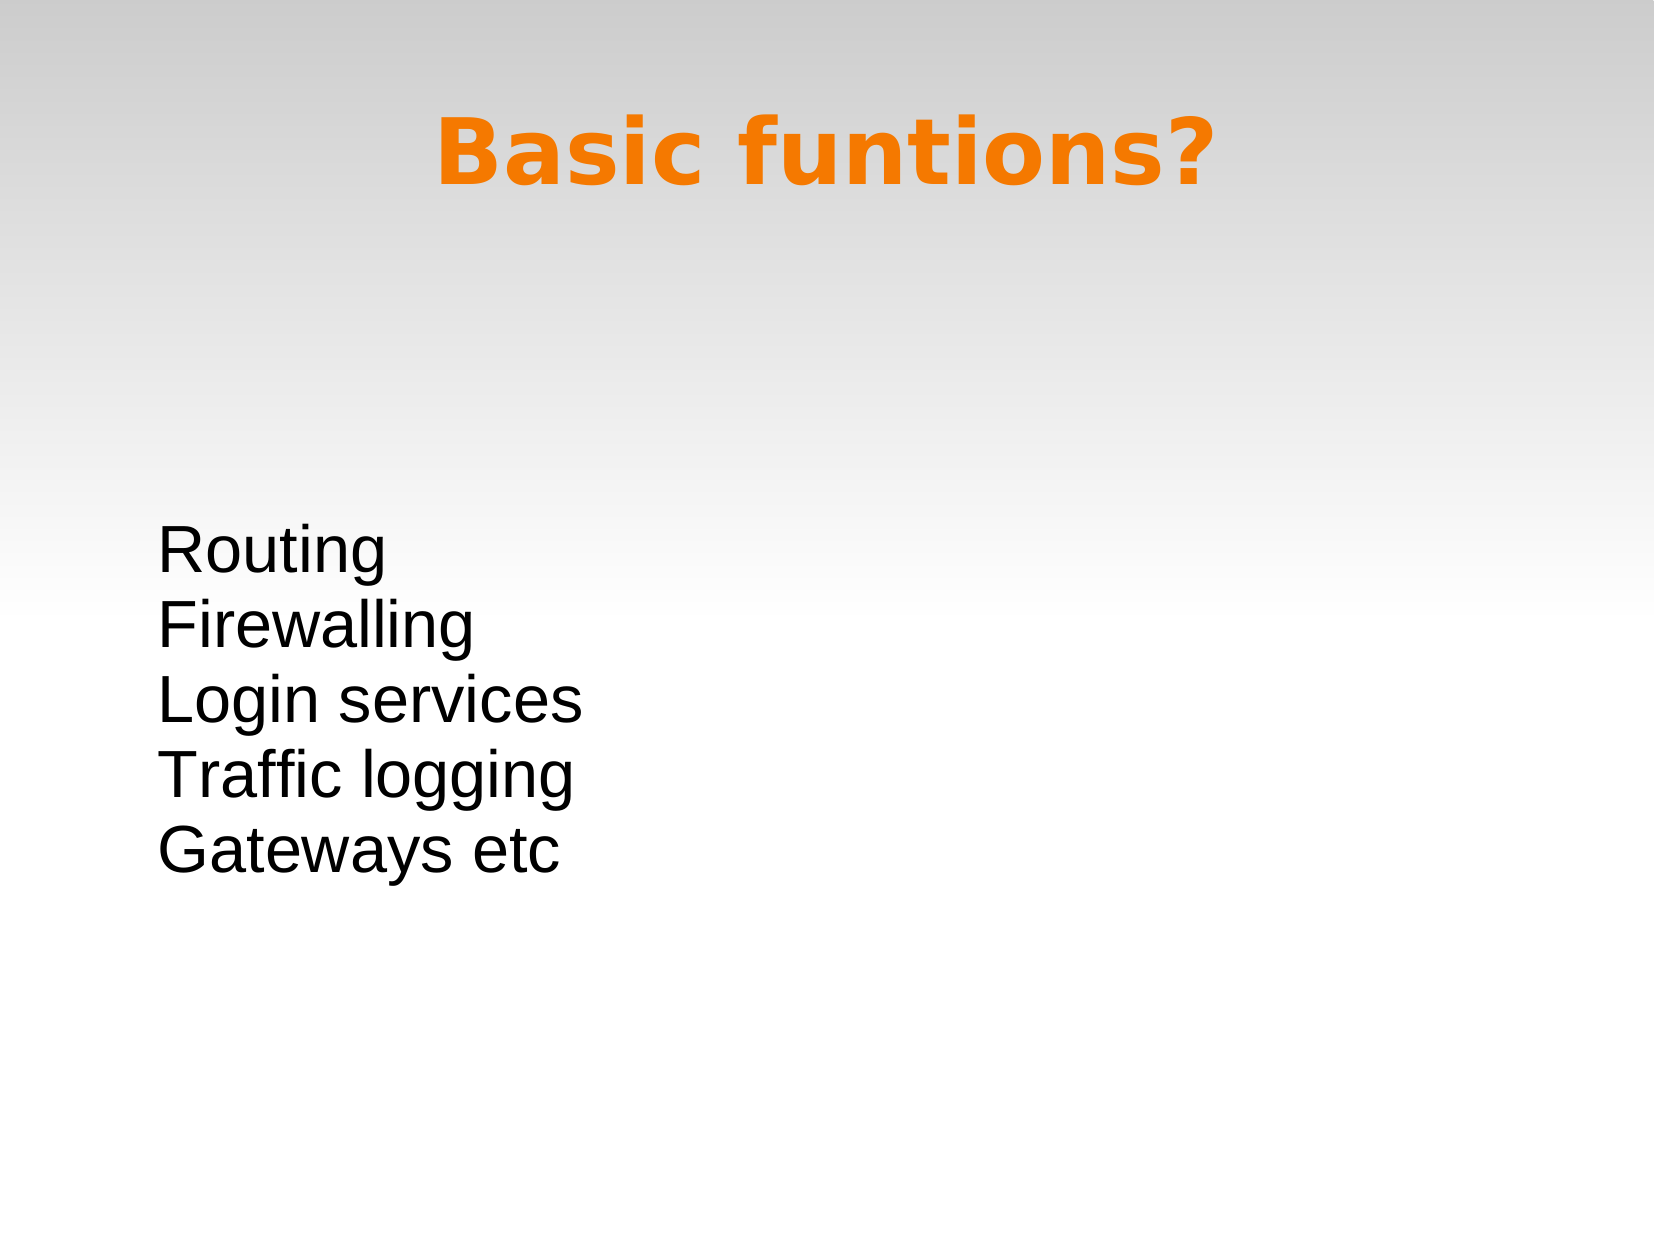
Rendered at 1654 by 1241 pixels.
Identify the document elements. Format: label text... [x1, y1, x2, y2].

subtitle Routing Firewalling Login services Traffic logging Gateways etc [82, 290, 1571, 1109]
title Basic funtions? [82, 49, 1571, 257]
